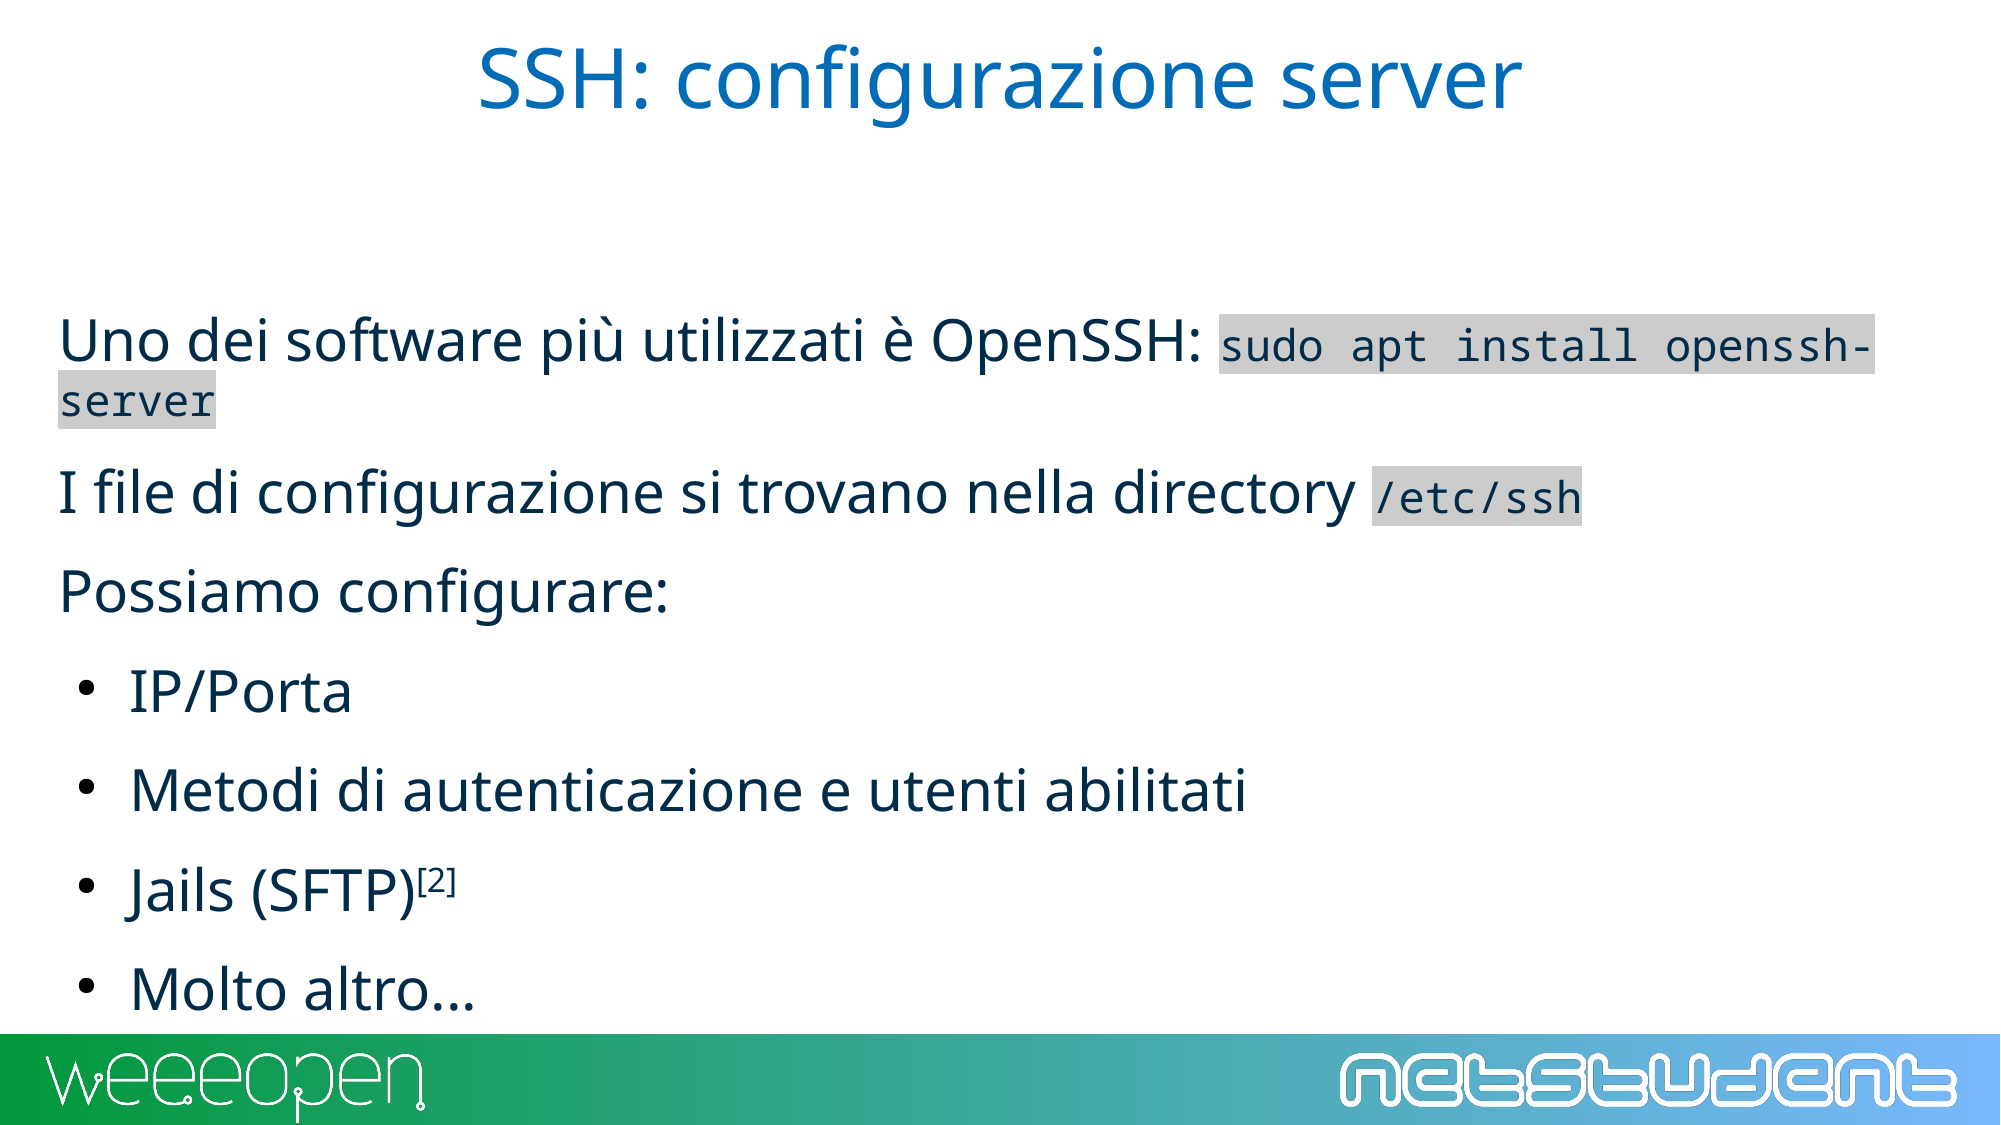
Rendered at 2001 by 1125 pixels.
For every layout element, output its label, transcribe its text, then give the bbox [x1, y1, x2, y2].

list Uno dei software più utilizzati è OpenSSH: sudo apt install openssh-server I file di configurazione si trovano nella directory /etc/ssh Possiamo configurare: IP/Porta Metodi di autenticazione e utenti abilitati Jails (SFTP)[2] Molto altro... [43, 295, 1949, 975]
title SSH: configurazione server [43, 29, 1959, 247]
picture [1340, 1053, 1957, 1107]
picture [45, 1053, 425, 1123]
